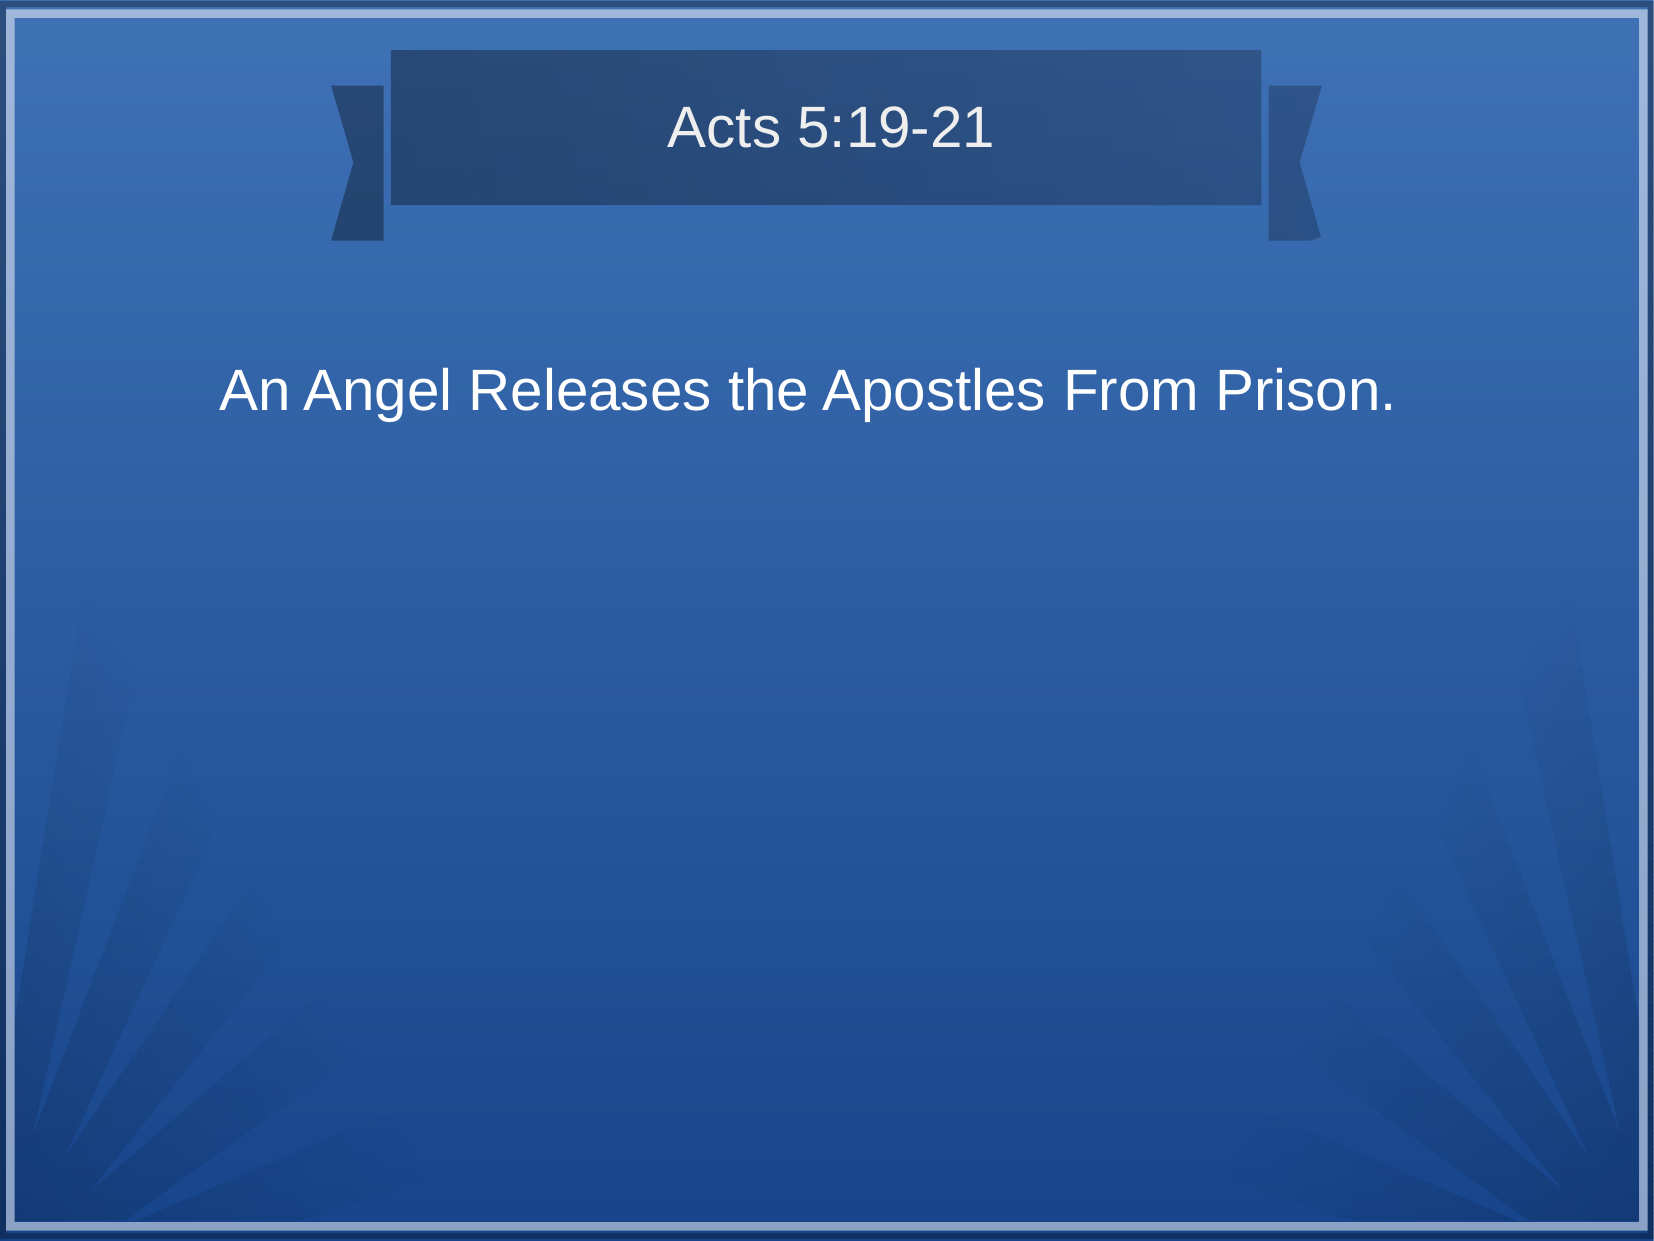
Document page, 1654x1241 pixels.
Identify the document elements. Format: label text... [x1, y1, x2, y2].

text_box An Angel Releases the Apostles From Prison. [122, 285, 1560, 1191]
text_box Acts 5:19-21 [576, 73, 1087, 182]
